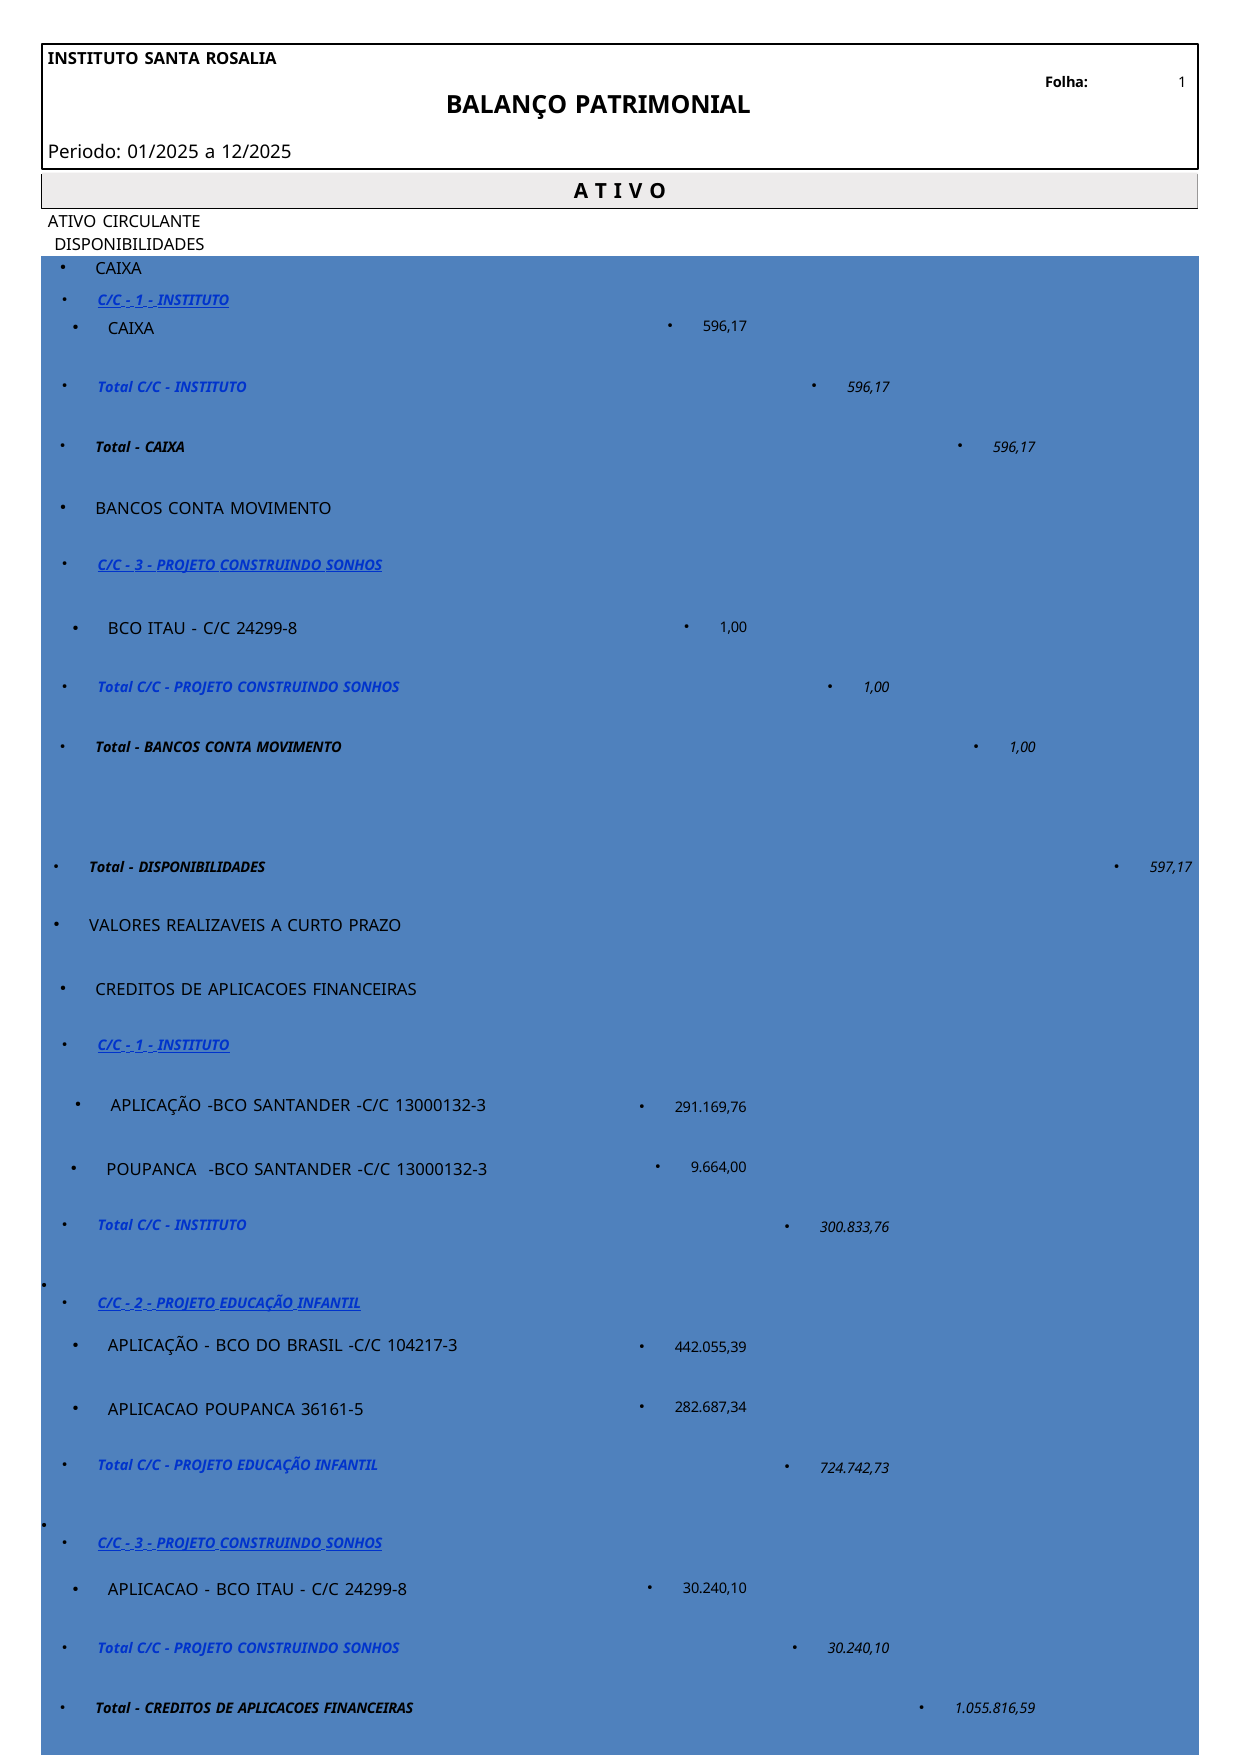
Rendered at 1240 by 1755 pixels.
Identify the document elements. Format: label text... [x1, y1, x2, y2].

table_cell [1052, 917, 1199, 977]
table_cell 30.240,10 [573, 1578, 775, 1638]
table_cell [912, 677, 1052, 737]
table_cell [775, 1097, 912, 1157]
table_cell [573, 677, 775, 737]
table_cell [1052, 1458, 1199, 1518]
table_cell 300.833,76 [775, 1217, 912, 1277]
table_cell 596,17 [573, 316, 775, 377]
table_cell [1052, 1097, 1199, 1157]
text_box A T I V O [42, 172, 1198, 208]
table_cell 1.055.816,59 [912, 1698, 1052, 1755]
table_cell [573, 857, 775, 917]
table_cell [912, 377, 1052, 437]
table_cell Total C/C - INSTITUTO [41, 377, 573, 437]
table_cell [1052, 617, 1199, 677]
table_cell Total - CREDITOS DE APLICACOES FINANCEIRAS [41, 1698, 573, 1755]
table_cell 1,00 [573, 617, 775, 677]
table_cell [775, 557, 912, 617]
table_cell Total C/C - INSTITUTO [41, 1217, 573, 1277]
table_cell 597,17 [1052, 857, 1199, 917]
table_cell [1052, 557, 1199, 617]
table_cell [775, 857, 912, 917]
table_header [573, 256, 775, 316]
table_cell [573, 1037, 775, 1097]
table_cell [1052, 977, 1199, 1037]
table_cell [775, 1578, 912, 1638]
table_cell [1052, 1638, 1199, 1698]
table_cell [1052, 377, 1199, 437]
text_box INSTITUTO SANTA ROSALIA [45, 45, 317, 71]
table_cell [573, 1698, 775, 1755]
table_cell APLICAÇÃO -BCO SANTANDER -C/C 13000132-3 [41, 1097, 573, 1157]
table_cell [775, 1518, 912, 1578]
table_cell [1052, 1337, 1199, 1398]
table_cell [573, 557, 775, 617]
table_cell [775, 917, 912, 977]
table_cell [1052, 1157, 1199, 1217]
table_cell [775, 737, 912, 797]
table_cell [775, 617, 912, 677]
table_cell [912, 1458, 1052, 1518]
table_cell [912, 617, 1052, 677]
table_cell [573, 497, 775, 557]
table_cell [912, 557, 1052, 617]
table_cell Total C/C - PROJETO CONSTRUINDO SONHOS [41, 677, 573, 737]
table_cell [1052, 437, 1199, 497]
text_box ATIVO CIRCULANTE DISPONIBILIDADES [45, 205, 225, 256]
table_cell [912, 1337, 1052, 1398]
table_cell C/C - 3 - PROJETO CONSTRUINDO SONHOS [41, 1518, 573, 1578]
table_cell [912, 857, 1052, 917]
table_cell [573, 977, 775, 1037]
table_cell [1052, 797, 1199, 857]
table_cell APLICACAO POUPANCA 36161-5 [41, 1398, 573, 1458]
table_cell Total C/C - PROJETO CONSTRUINDO SONHOS [41, 1638, 573, 1698]
table_cell C/C - 3 - PROJETO CONSTRUINDO SONHOS [41, 557, 573, 617]
table_cell [912, 1157, 1052, 1217]
table_cell [775, 1698, 912, 1755]
table_cell [912, 497, 1052, 557]
table_cell [1052, 1578, 1199, 1638]
table_cell 9.664,00 [573, 1157, 775, 1217]
table_cell 724.742,73 [775, 1458, 912, 1518]
table_cell [775, 1337, 912, 1398]
text_box Folha: [1043, 70, 1098, 93]
table_cell 282.687,34 [573, 1398, 775, 1458]
table_cell [775, 1398, 912, 1458]
table_cell BANCOS CONTA MOVIMENTO [41, 497, 573, 557]
table_cell [912, 1097, 1052, 1157]
table_cell Total - DISPONIBILIDADES [41, 857, 573, 917]
table_cell 30.240,10 [775, 1638, 912, 1698]
table_cell [1052, 677, 1199, 737]
table_cell 596,17 [912, 437, 1052, 497]
table_cell [1052, 1398, 1199, 1458]
table_cell [573, 1277, 775, 1337]
table_cell [912, 1398, 1052, 1458]
table_cell [1052, 1217, 1199, 1277]
table_cell [912, 1638, 1052, 1698]
table_cell [912, 1578, 1052, 1638]
table_cell [912, 1518, 1052, 1578]
table_cell [912, 1037, 1052, 1097]
table_cell [1052, 497, 1199, 557]
table_cell [573, 917, 775, 977]
table_cell CAIXA [41, 316, 573, 377]
table_cell [1052, 737, 1199, 797]
table_cell 1,00 [912, 737, 1052, 797]
table_cell Total - BANCOS CONTA MOVIMENTO [41, 737, 573, 797]
table_cell [912, 1277, 1052, 1337]
table_header [775, 256, 1199, 377]
table_cell [912, 797, 1052, 857]
table_cell [775, 1277, 912, 1337]
table_cell [41, 797, 573, 857]
table_cell [573, 1638, 775, 1698]
table_cell [573, 1518, 775, 1578]
table_cell 596,17 [775, 377, 912, 437]
table_cell CREDITOS DE APLICACOES FINANCEIRAS [41, 977, 573, 1037]
table_cell C/C - 1 - INSTITUTO [41, 1037, 573, 1097]
table_cell [1052, 1518, 1199, 1578]
table_cell POUPANCA -BCO SANTANDER -C/C 13000132-3 [41, 1157, 573, 1217]
table_cell [573, 437, 775, 497]
table_cell [573, 377, 775, 437]
table_cell Total - CAIXA [41, 437, 573, 497]
table_cell [912, 977, 1052, 1037]
table_cell [1052, 1277, 1199, 1337]
text_box Periodo: 01/2025 a 12/2025 [45, 137, 320, 165]
table_cell 1,00 [775, 677, 912, 737]
table_cell [775, 1157, 912, 1217]
table_cell 291.169,76 [573, 1097, 775, 1157]
table_cell Total C/C - PROJETO EDUCAÇÃO INFANTIL [41, 1458, 573, 1518]
text_box 1 [1176, 70, 1190, 93]
table_cell [775, 797, 912, 857]
table_cell [775, 1037, 912, 1097]
table_cell [573, 1458, 775, 1518]
table_cell [775, 497, 912, 557]
table_cell [1052, 1698, 1199, 1755]
table_cell [912, 1217, 1052, 1277]
table_cell 442.055,39 [573, 1337, 775, 1398]
table_cell [775, 977, 912, 1037]
table_cell C/C - 2 - PROJETO EDUCAÇÃO INFANTIL [41, 1277, 573, 1337]
table_cell APLICACAO - BCO ITAU - C/C 24299-8 [41, 1578, 573, 1638]
table_header CAIXA C/C - 1 - INSTITUTO [41, 256, 573, 316]
table_cell BCO ITAU - C/C 24299-8 [41, 617, 573, 677]
table_cell [573, 1217, 775, 1277]
table_cell [573, 737, 775, 797]
table_cell [775, 437, 912, 497]
text_box BALANÇO PATRIMONIAL [443, 86, 794, 122]
table_cell APLICAÇÃO - BCO DO BRASIL -C/C 104217-3 [41, 1337, 573, 1398]
table_cell [912, 917, 1052, 977]
table_cell [573, 797, 775, 857]
table_cell VALORES REALIZAVEIS A CURTO PRAZO [41, 917, 573, 977]
table_cell [1052, 1037, 1199, 1097]
